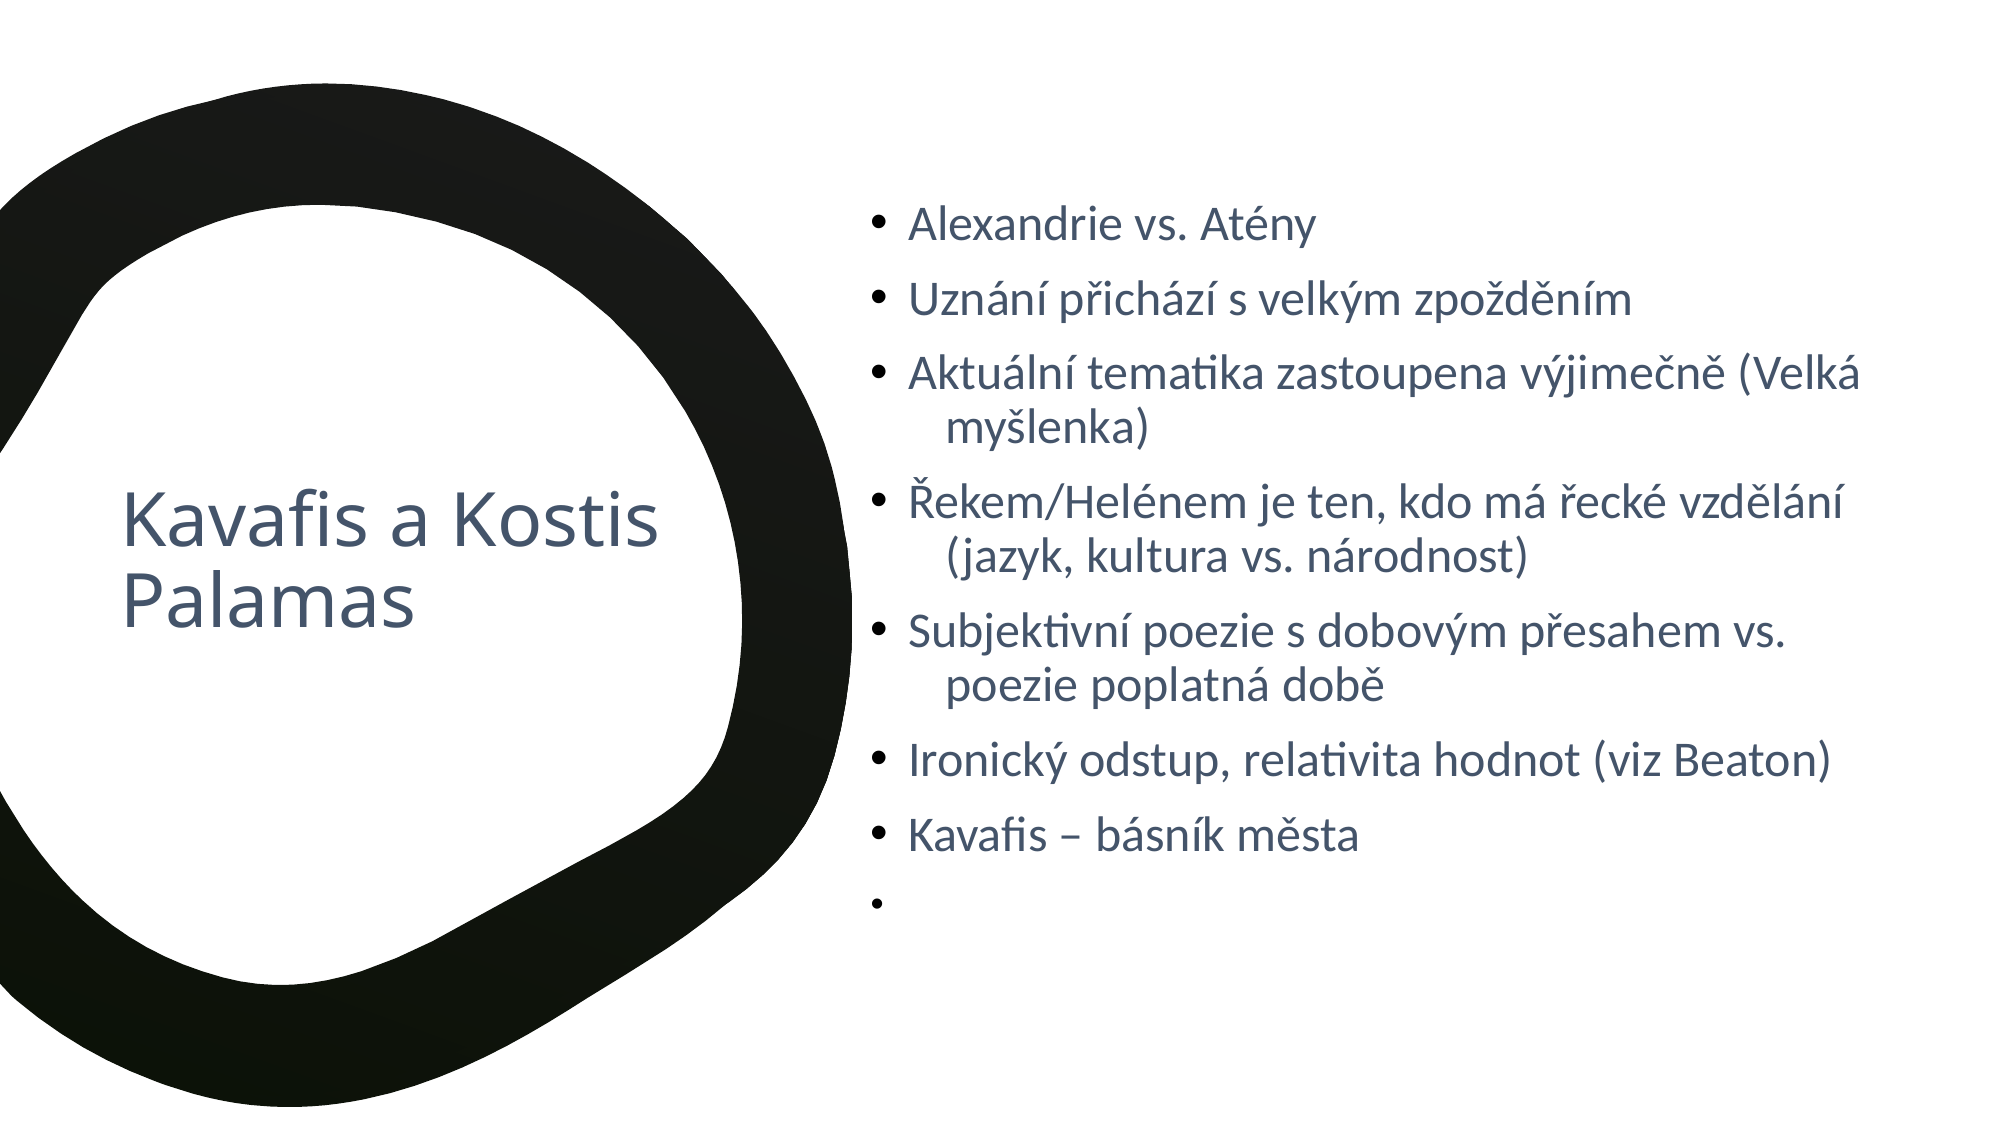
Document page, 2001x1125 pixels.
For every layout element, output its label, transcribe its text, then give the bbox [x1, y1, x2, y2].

title Kavafis a Kostis Palamas [105, 203, 738, 922]
text_box [0, 0, 2000, 1125]
list Αlexandrie vs. Atény Uznání přichází s velkým zpožděním Aktuální tematika zastoupena výjimečně (Velká myšlenka) Řekem/Helénem je ten, kdo má řecké vzdělání (jazyk, kultura vs. národnost) Subjektivní poezie s dobovým přesahem vs. poezie poplatná době Ironický odstup, relativita hodnot (viz Beaton) Kavafis – básník města [855, 131, 1935, 991]
